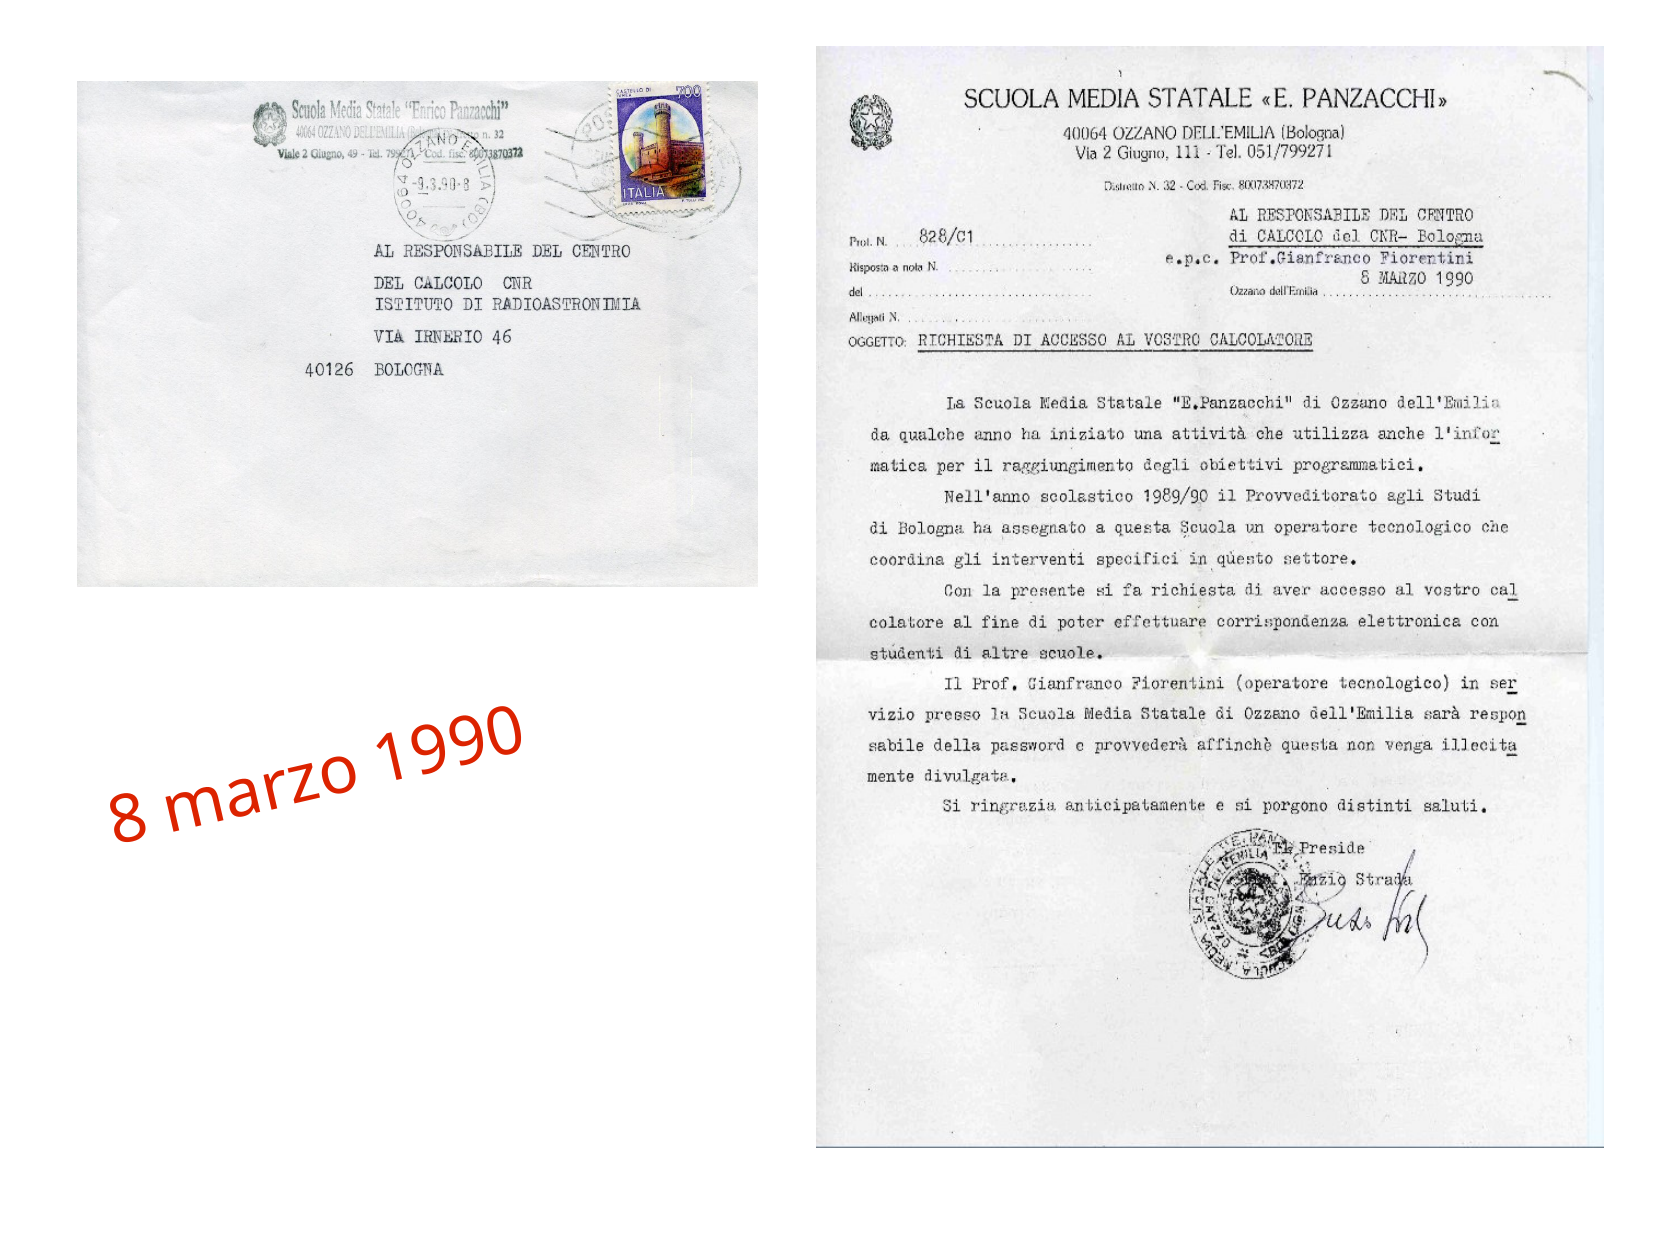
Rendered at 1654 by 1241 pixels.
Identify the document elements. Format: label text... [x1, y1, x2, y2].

text_box 8 marzo 1990 [82, 660, 590, 866]
picture [77, 81, 758, 587]
picture [816, 46, 1604, 1148]
